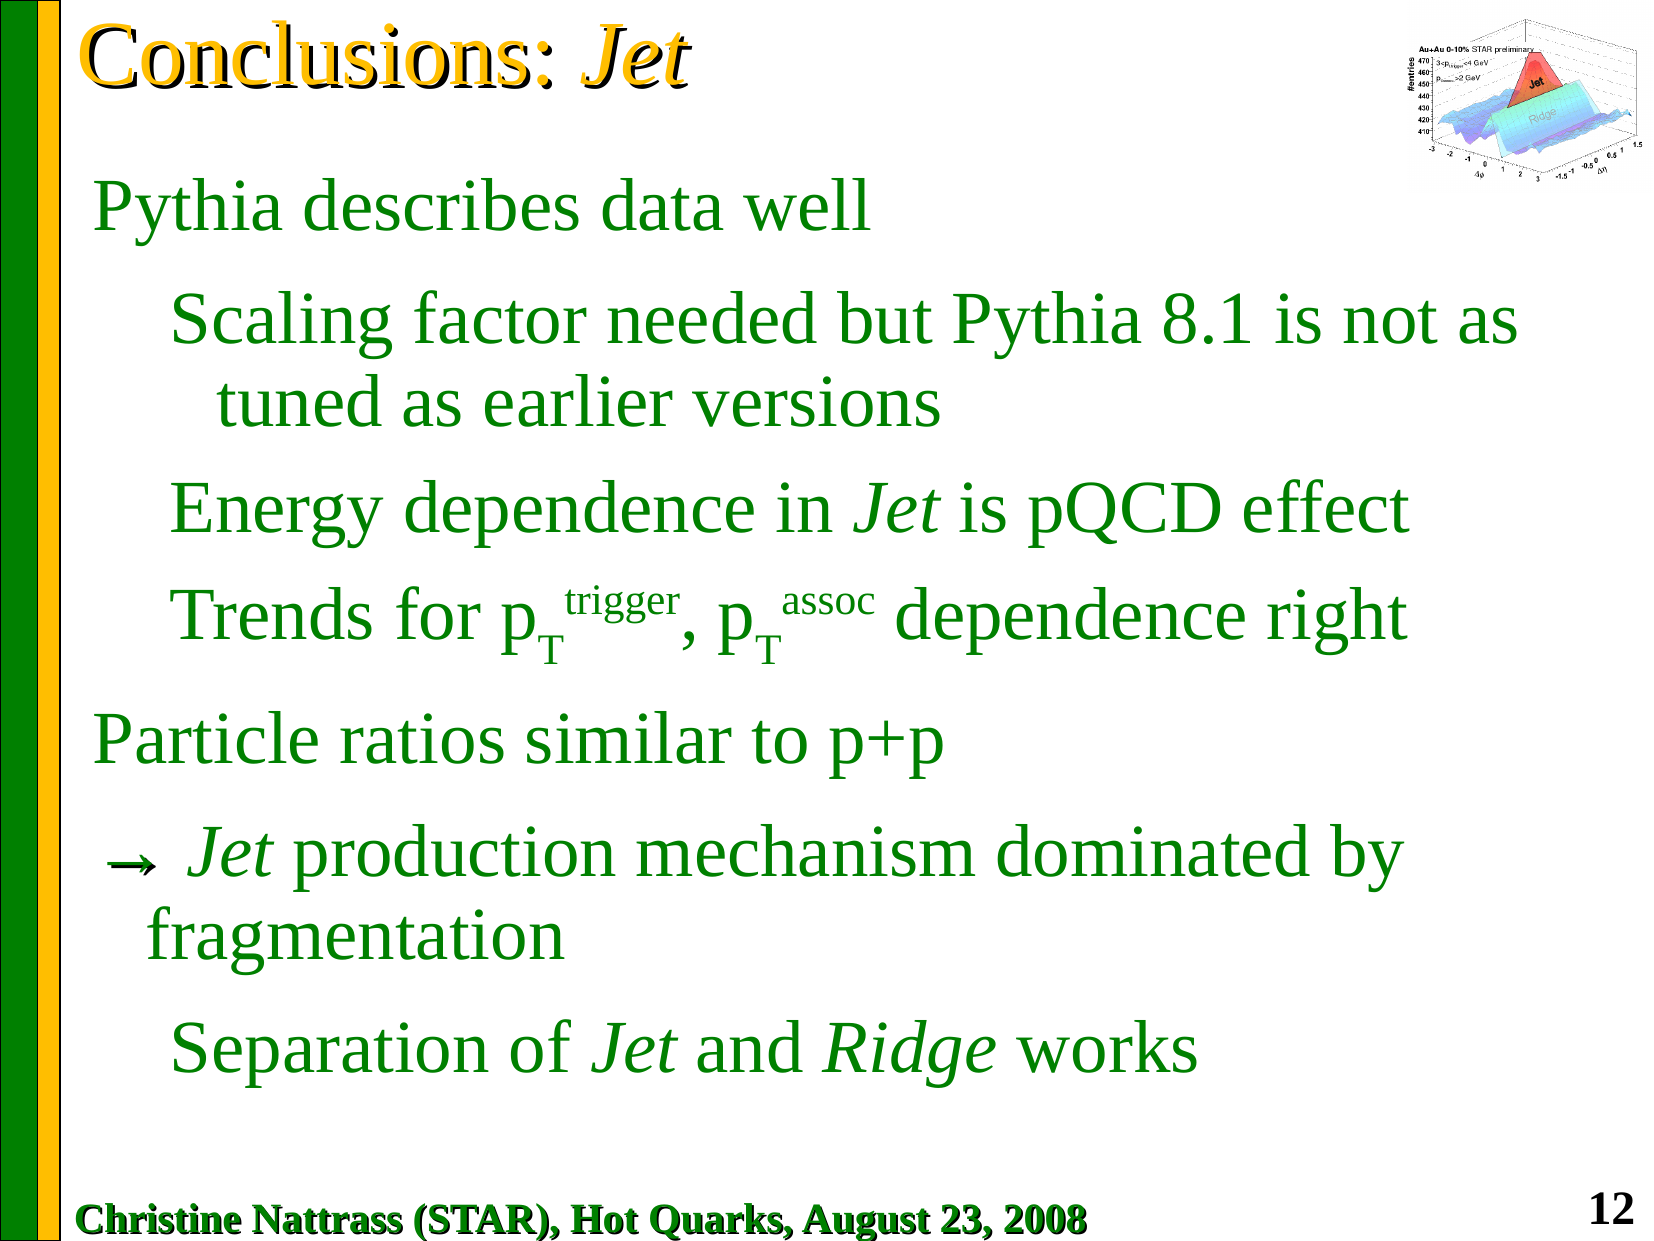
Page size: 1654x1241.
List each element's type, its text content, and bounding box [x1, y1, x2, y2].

list Pythia describes data well Scaling factor needed but Pythia 8.1 is not as tuned as earlier versions Energy dependence in Jet is pQCD effect Trends for pTtrigger, pTassoc dependence right Particle ratios similar to p+p → Jet production mechanism dominated by fragmentation Separation of Jet and Ridge works [75, 164, 1654, 1089]
text_box 12 [1537, 1174, 1651, 1241]
title Conclusions: Jet [76, 0, 1407, 114]
picture [1407, 0, 1654, 193]
